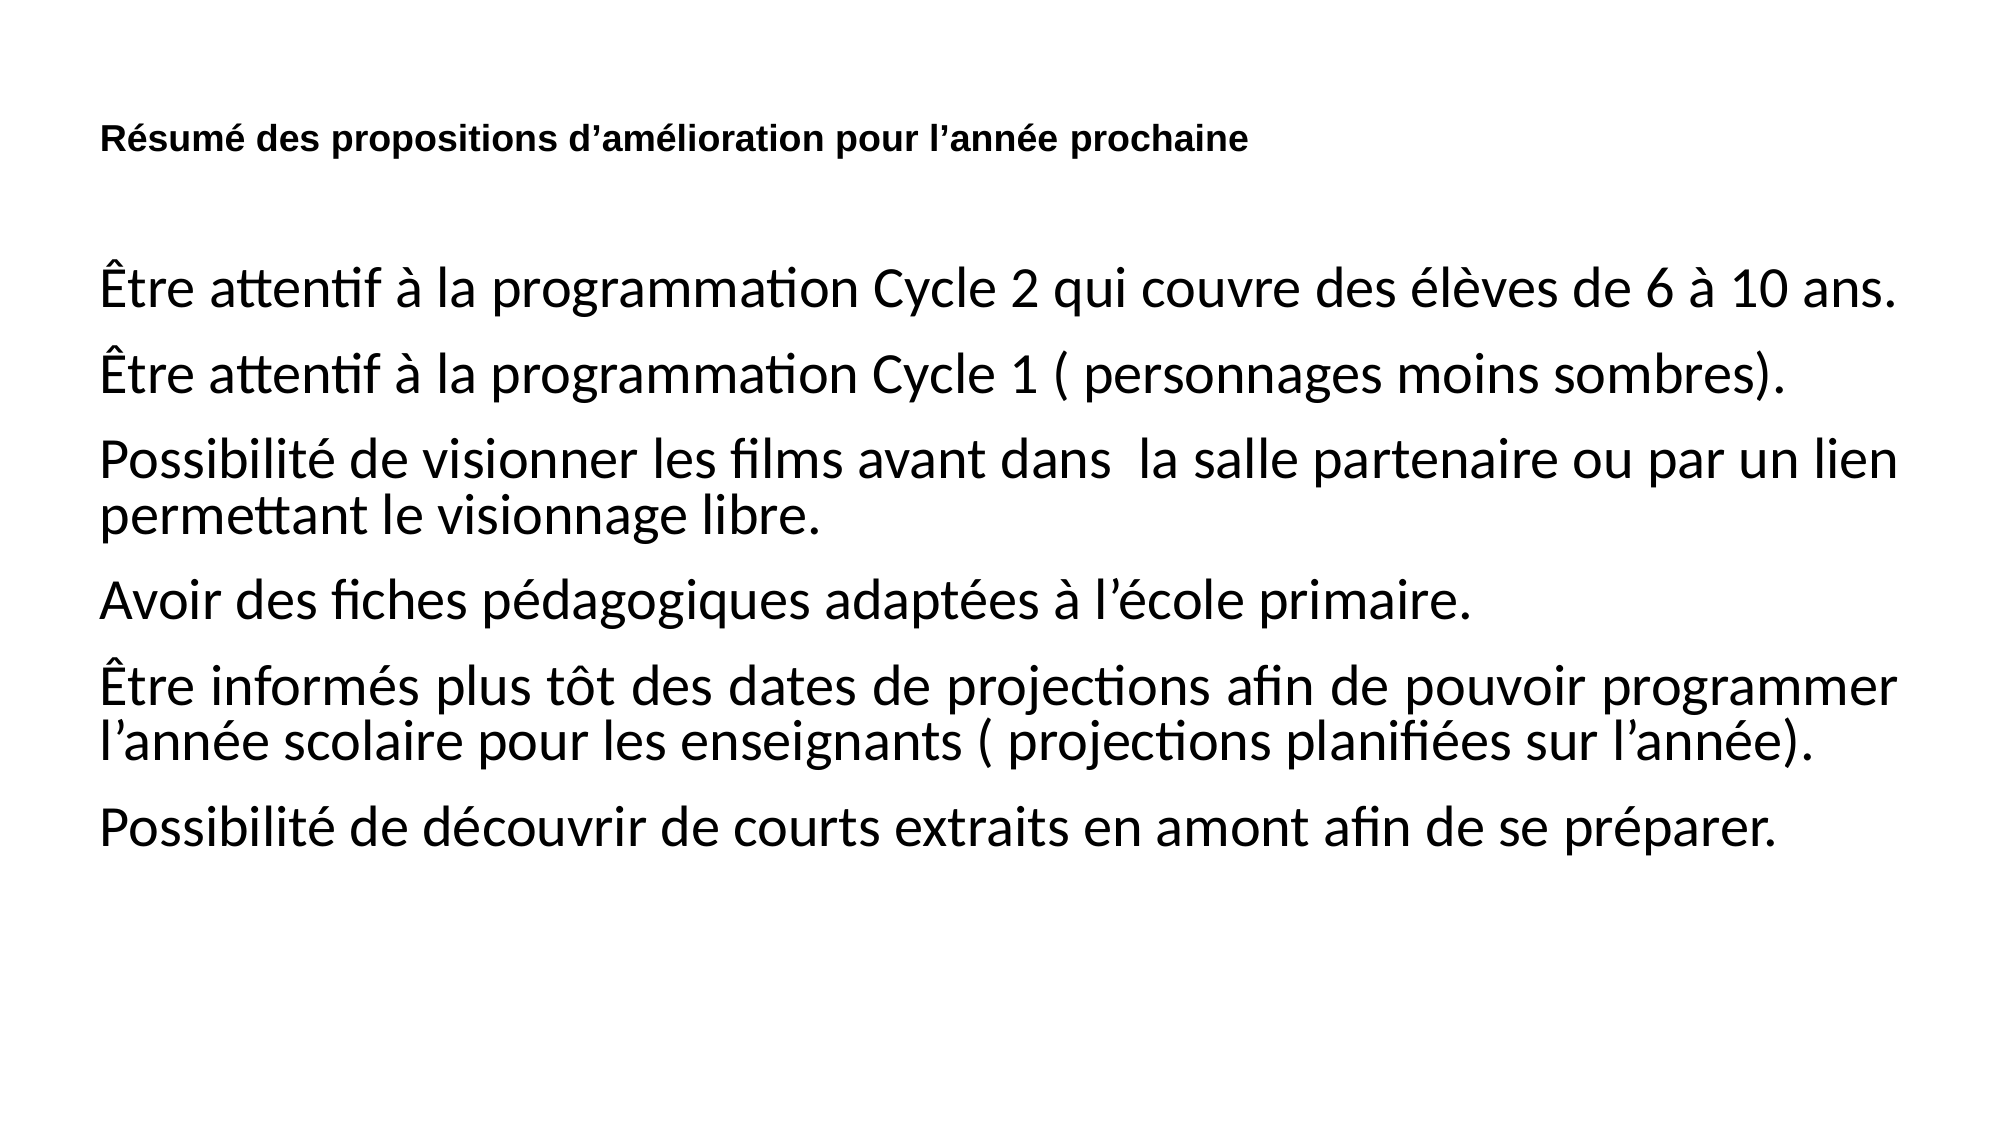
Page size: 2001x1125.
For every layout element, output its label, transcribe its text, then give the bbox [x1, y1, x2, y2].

title Résumé des propositions d’amélioration pour l’année prochaine [99, 44, 1900, 233]
list Être attentif à la programmation Cycle 2 qui couvre des élèves de 6 à 10 ans. Être attentif à la programmation Cycle 1 ( personnages moins sombres). Possibilité de visionner les films avant dans la salle partenaire ou par un lien permettant le visionnage libre. Avoir des fiches pédagogiques adaptées à l’école primaire. Être informés plus tôt des dates de projections afin de pouvoir programmer l’année scolaire pour les enseignants ( projections planifiées sur l’année). Possibilité de découvrir de courts extraits en amont afin de se préparer. [99, 263, 1900, 916]
